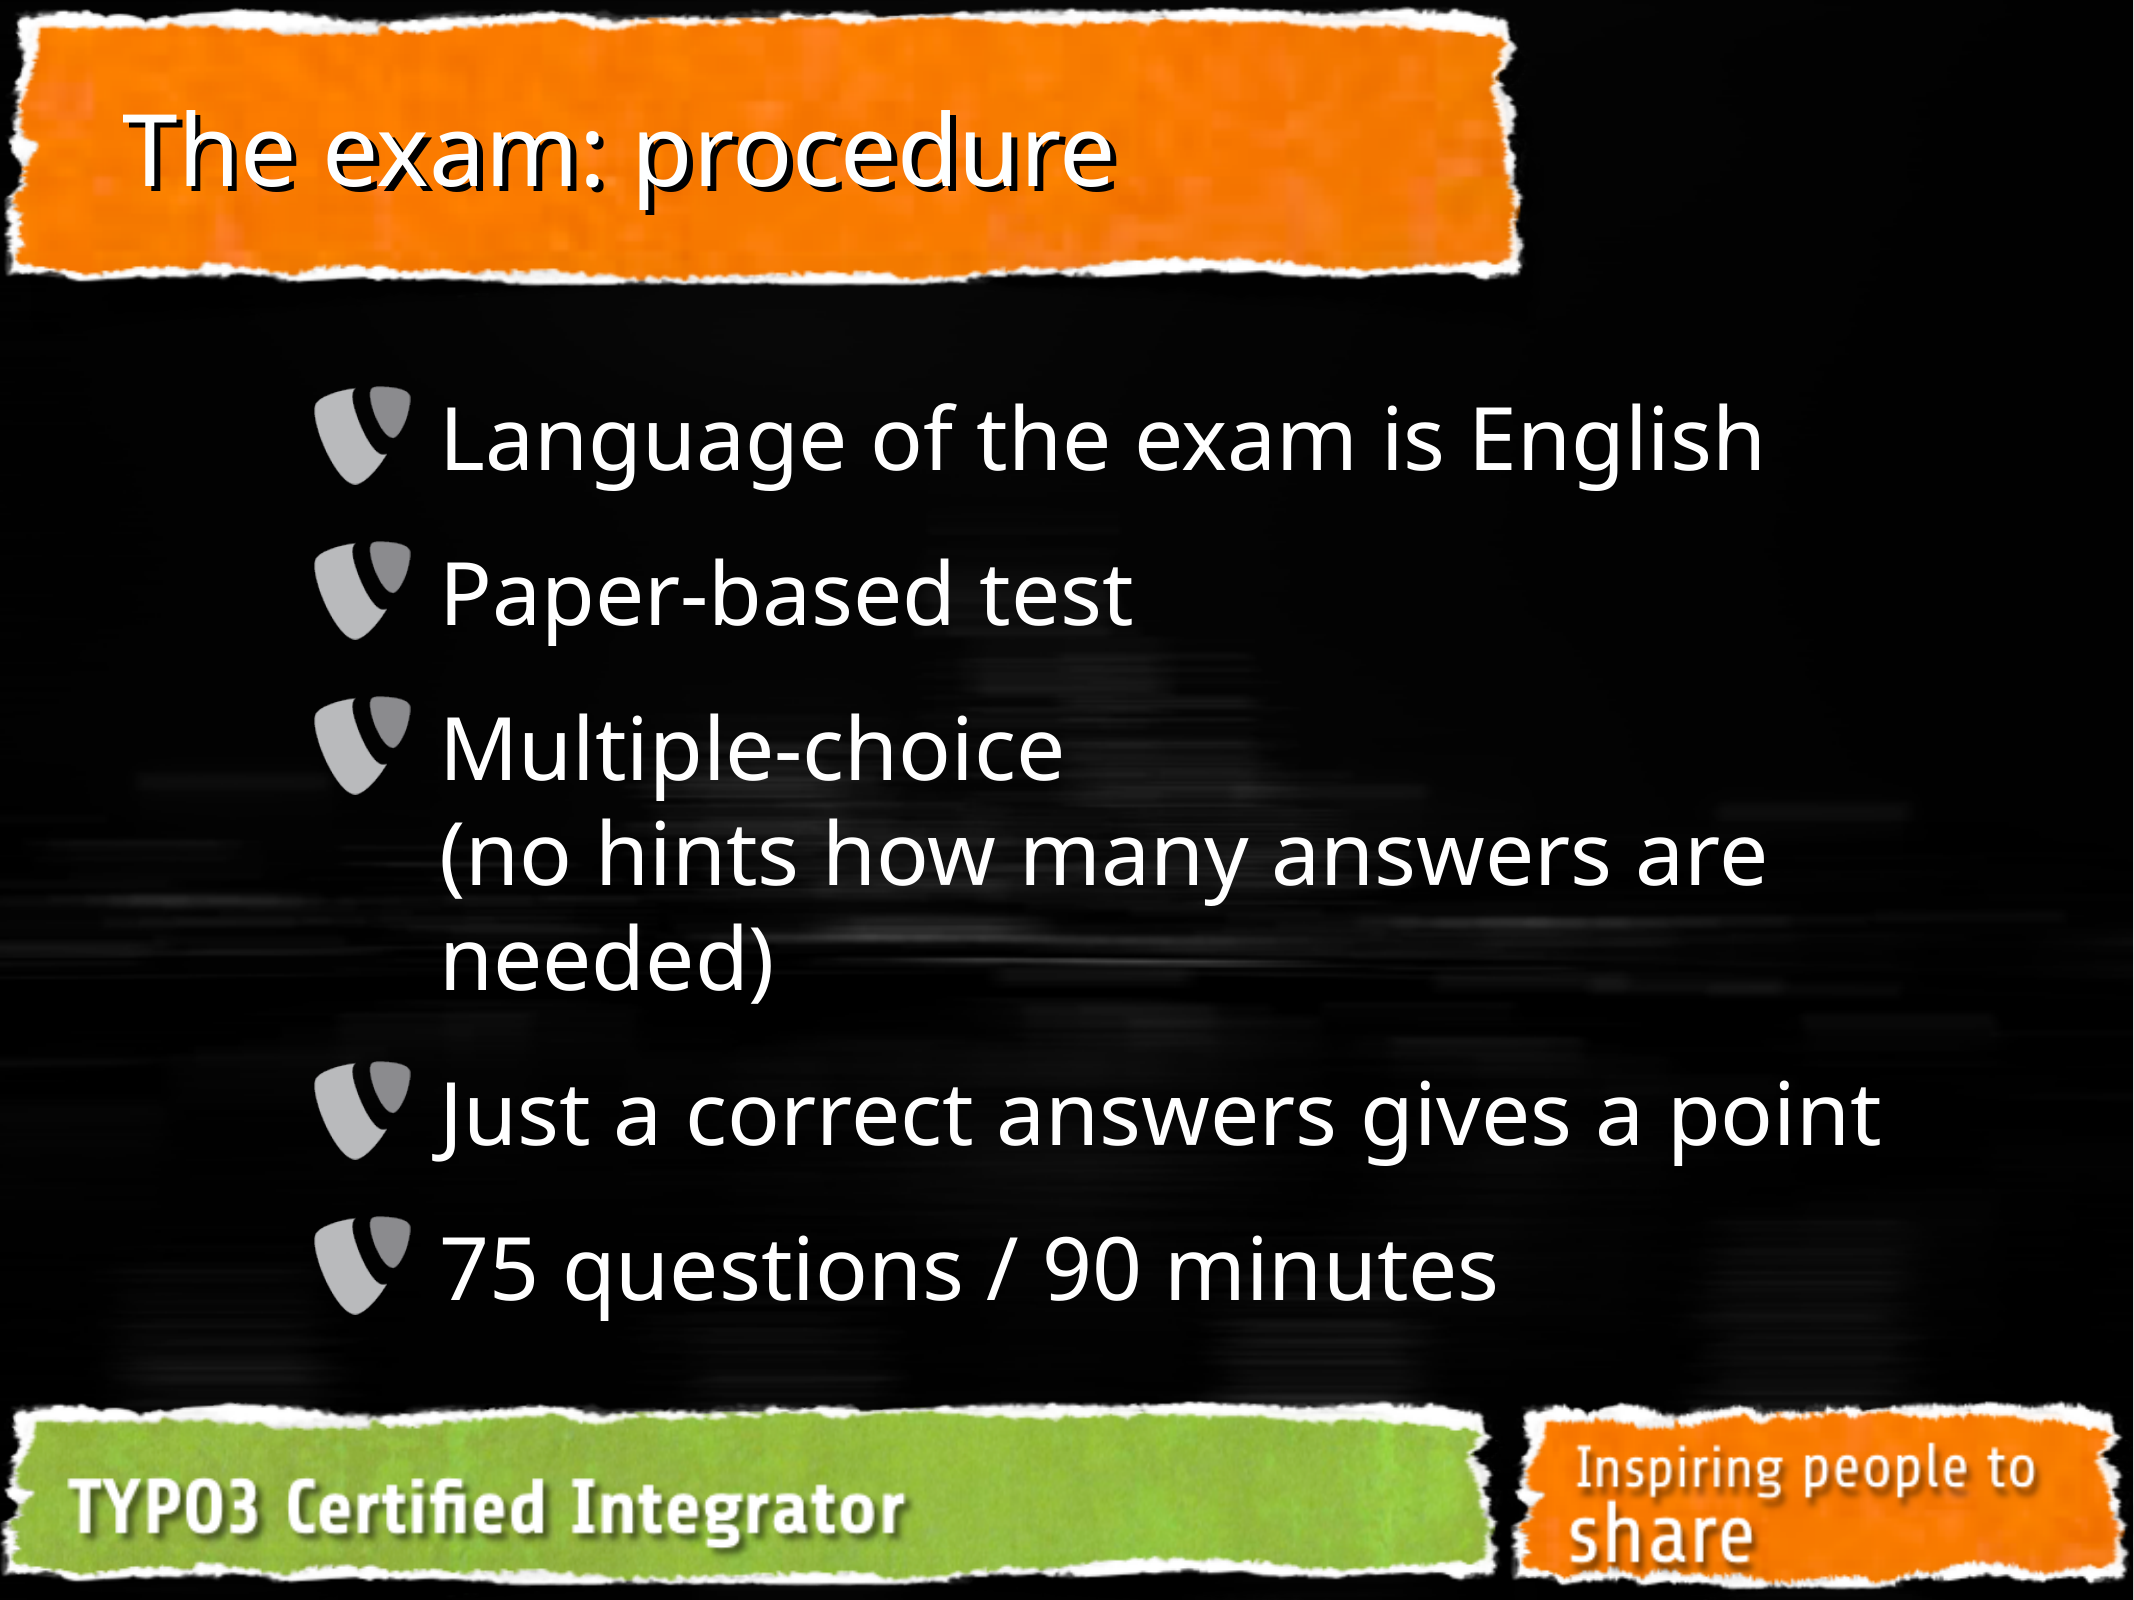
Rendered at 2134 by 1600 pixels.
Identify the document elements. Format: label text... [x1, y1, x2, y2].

title The exam: procedure [114, 74, 1453, 215]
list Language of the exam is English Paper-based test Multiple-choice (no hints how many answers are needed) Just a correct answers gives a point 75 questions / 90 minutes [208, 329, 1973, 1375]
picture [0, 0, 2134, 1600]
